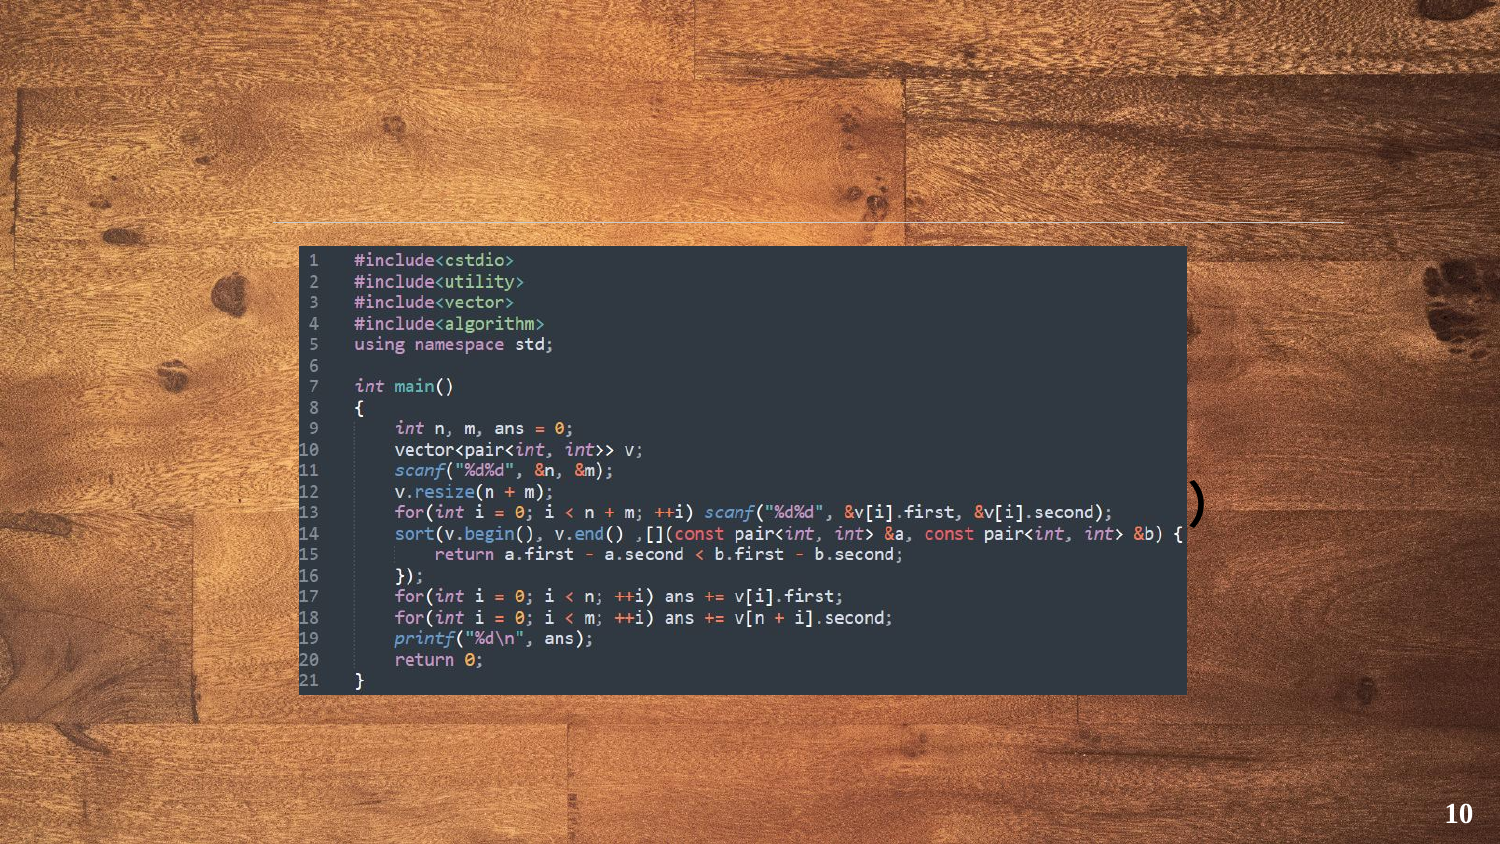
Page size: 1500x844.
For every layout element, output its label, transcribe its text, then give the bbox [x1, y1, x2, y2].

picture [299, 246, 1187, 696]
slide_number 8 [1429, 779, 1500, 844]
title 範例程式（Greedy） [255, 117, 1341, 233]
